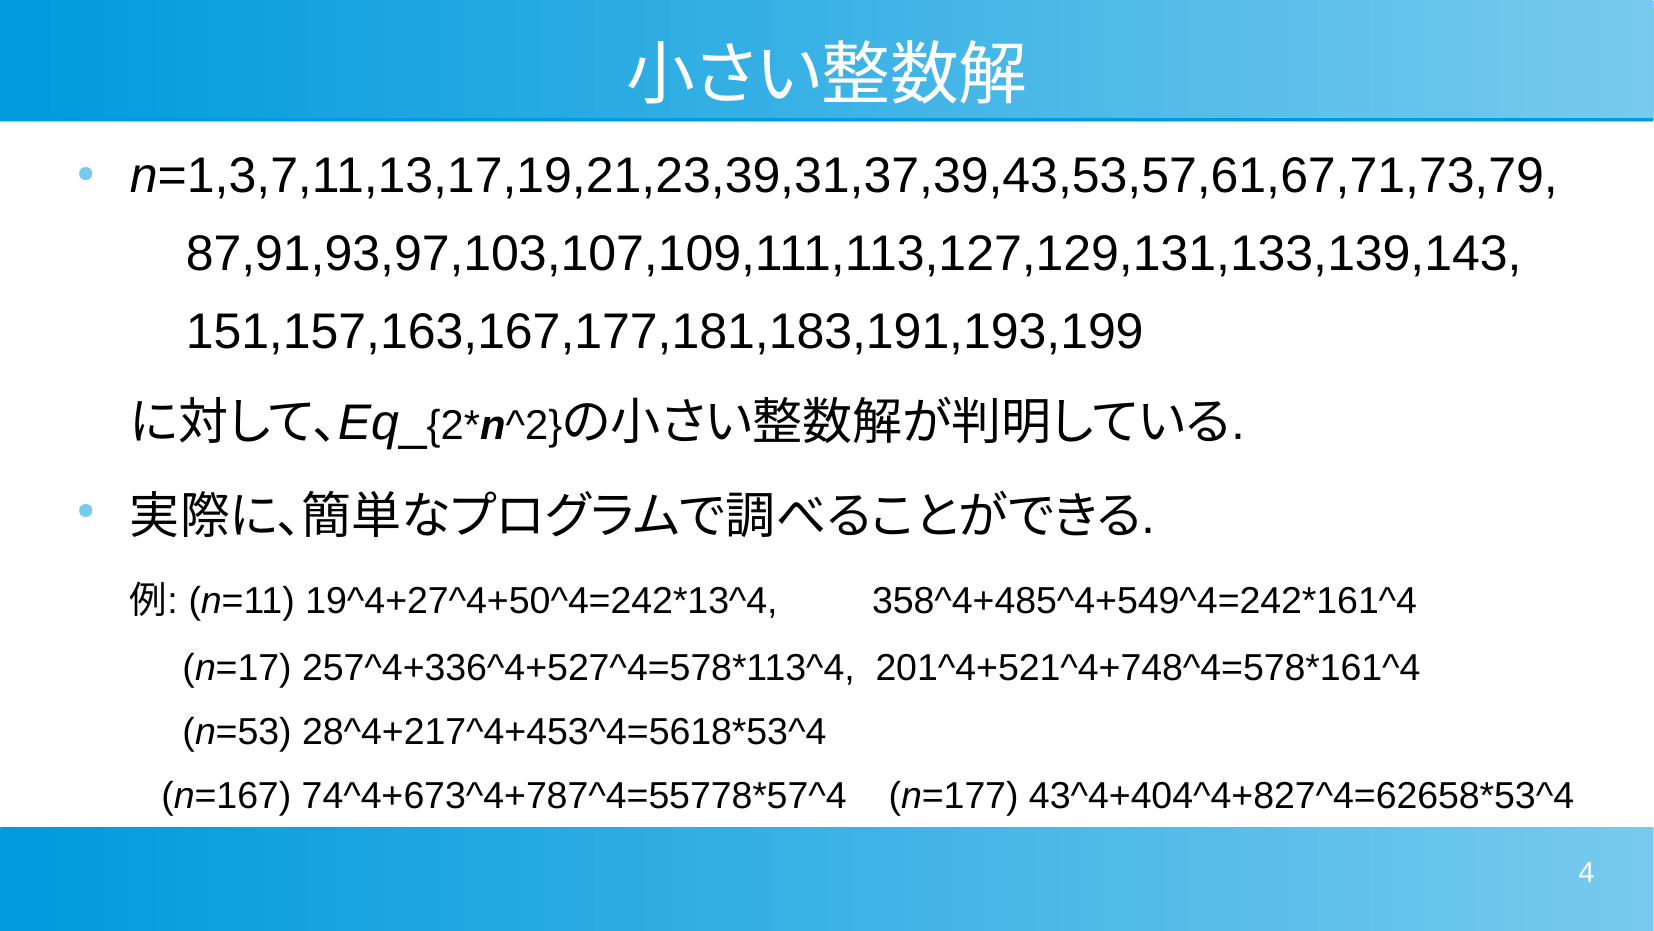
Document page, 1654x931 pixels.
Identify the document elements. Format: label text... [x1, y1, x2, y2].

title 小さい整数解 [59, 29, 1595, 108]
list n=1,3,7,11,13,17,19,21,23,39,31,37,39,43,53,57,61,67,71,73,79, 87,91,93,97,103,107,109,111,113,127,129,131,133,139,143, 151,157,163,167,177,181,183,191,193,199 に対して、Eq_{2*n^2}の小さい整数解が判明している. 実際に、簡単なプログラムで調べることができる. 例: (n=11) 19^4+27^4+50^4=242*13^4, 358^4+485^4+549^4=242*161^4 (n=17) 257^4+336^4+527^4=578*113^4, 201^4+521^4+748^4=578*161^4 (n=53) 28^4+217^4+453^4=5618*53^4 (n=167) 74^4+673^4+787^4=55778*57^4 (n=177) 43^4+404^4+827^4=62658*53^4 [59, 147, 1595, 798]
